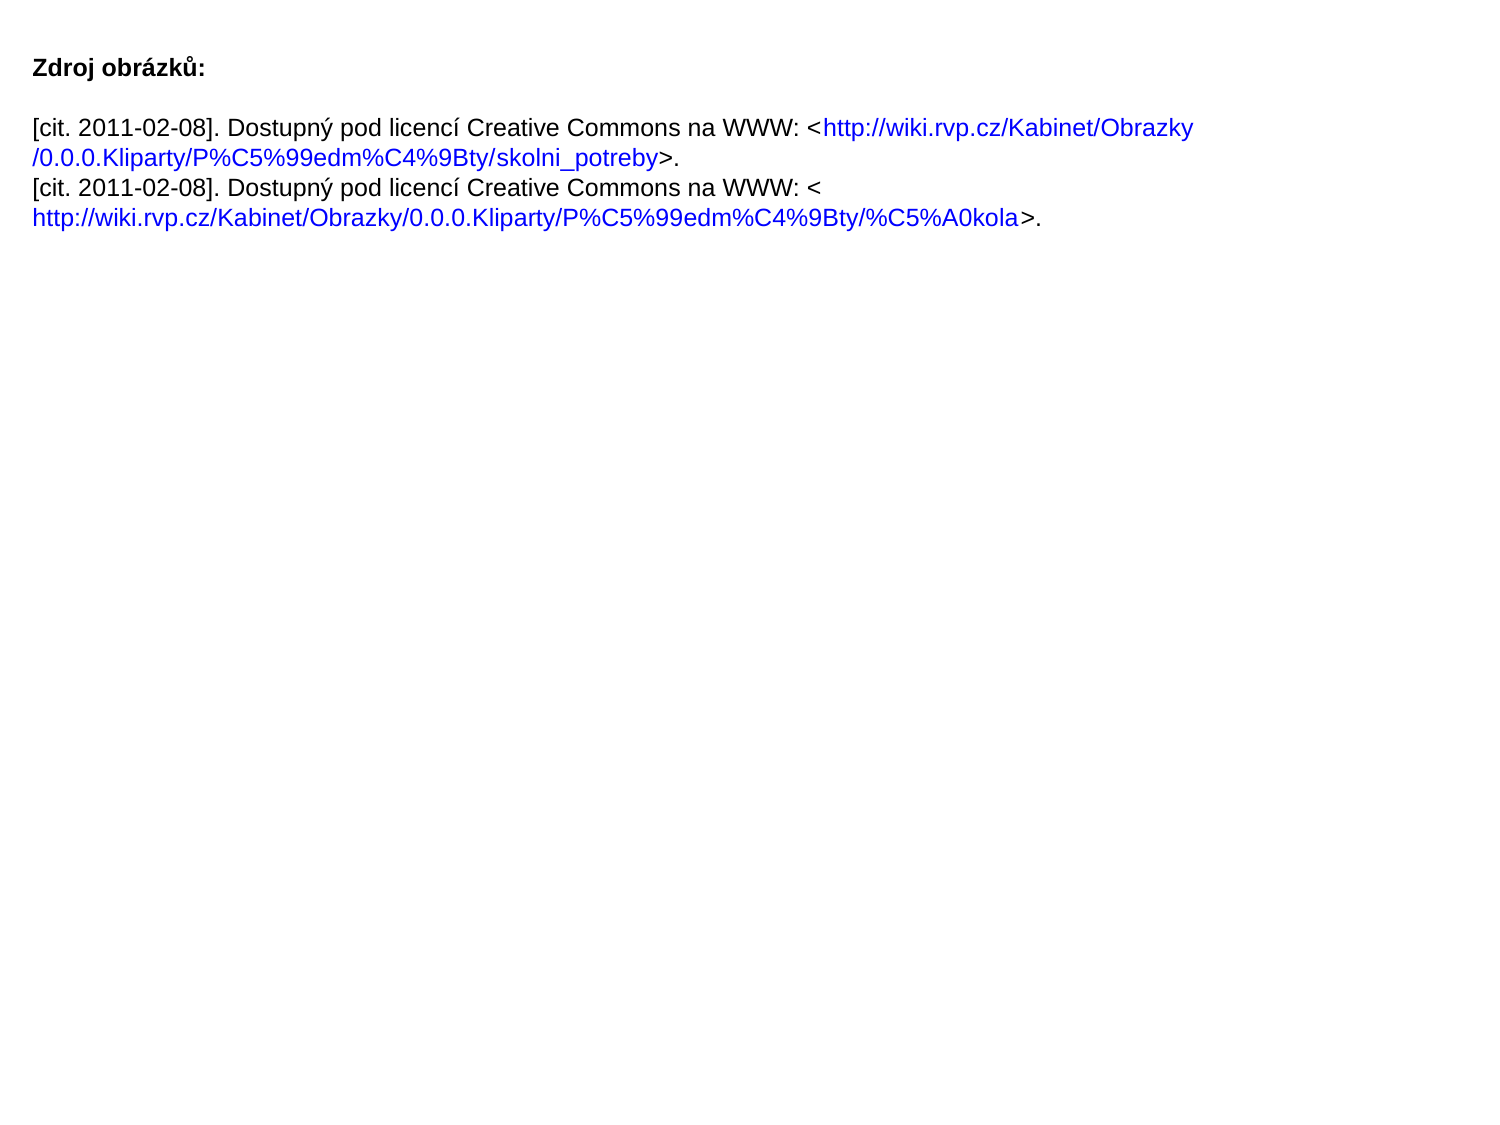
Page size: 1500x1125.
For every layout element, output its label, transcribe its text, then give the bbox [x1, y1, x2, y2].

text_box Zdroj obrázků: [cit. 2011-02-08]. Dostupný pod licencí Creative Commons na WWW: <http://wiki.rvp.cz/Kabinet/Obrazky/0.0.0.Kliparty/P%C5%99edm%C4%9Bty/skolni_potreby>. [cit. 2011-02-08]. Dostupný pod licencí Creative Commons na WWW: <http://wiki.rvp.cz/Kabinet/Obrazky/0.0.0.Kliparty/P%C5%99edm%C4%9Bty/%C5%A0kola>. [17, 43, 1500, 239]
